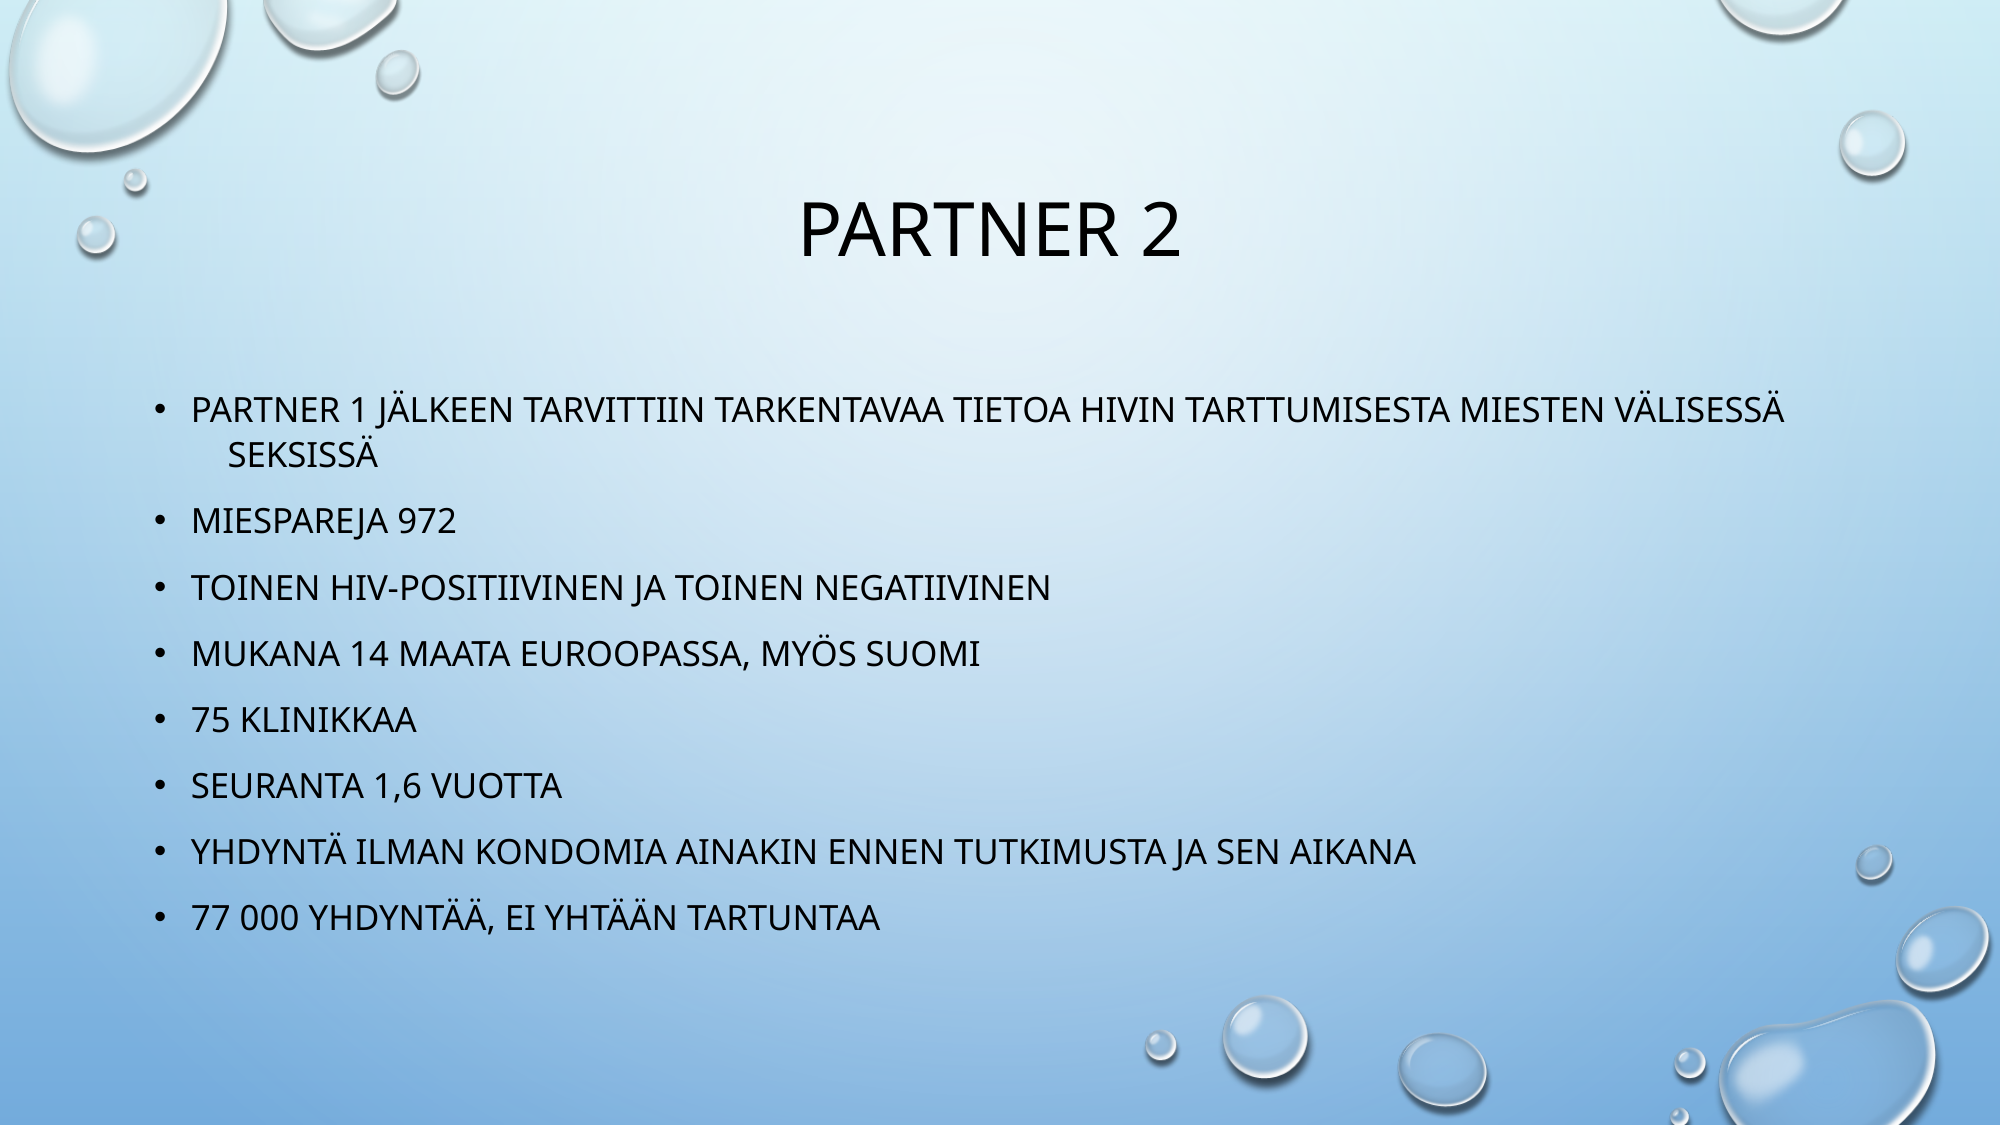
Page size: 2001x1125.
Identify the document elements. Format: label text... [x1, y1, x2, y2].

title Partner 2 [149, 101, 1851, 364]
list Partner 1 jälkeen tarvittiin tarkentavaa tietoa HIVIN tarttumisesta Miesten välisessä seksissä Miespareja 972 Toinen HIV-positiivinen ja toinen negatiivinen Mukana 14 maata Euroopassa, myös suomi 75 klinikkaa Seuranta 1,6 vuotta Yhdyntä ilman kondomia ainakin ennen tutkimusta ja sen aikana 77 000 yhdyntää, ei yhtään tartuntaa [139, 375, 1851, 950]
